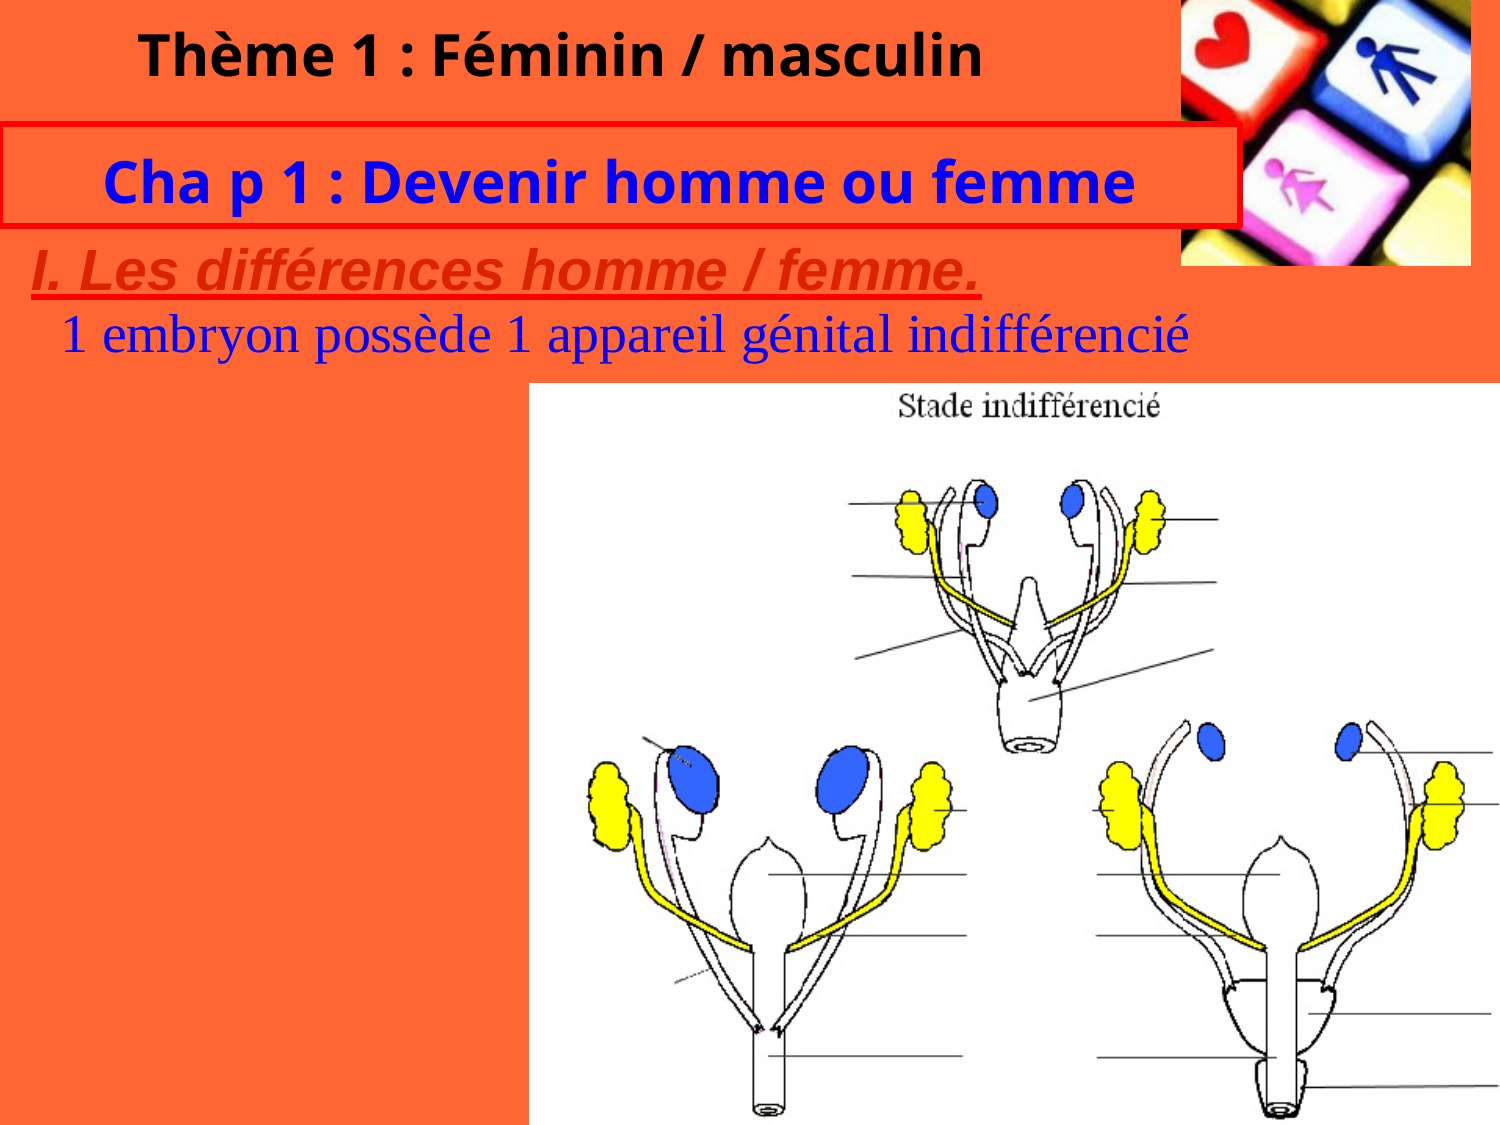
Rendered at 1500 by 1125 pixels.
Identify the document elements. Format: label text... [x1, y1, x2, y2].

picture [1181, 0, 1471, 266]
picture [529, 383, 1500, 1125]
chart [29, 236, 1500, 387]
text_box Cha p 1 : Devenir homme ou femme [0, 124, 1241, 226]
text_box Thème 1 : Féminin / masculin [0, 0, 1122, 96]
